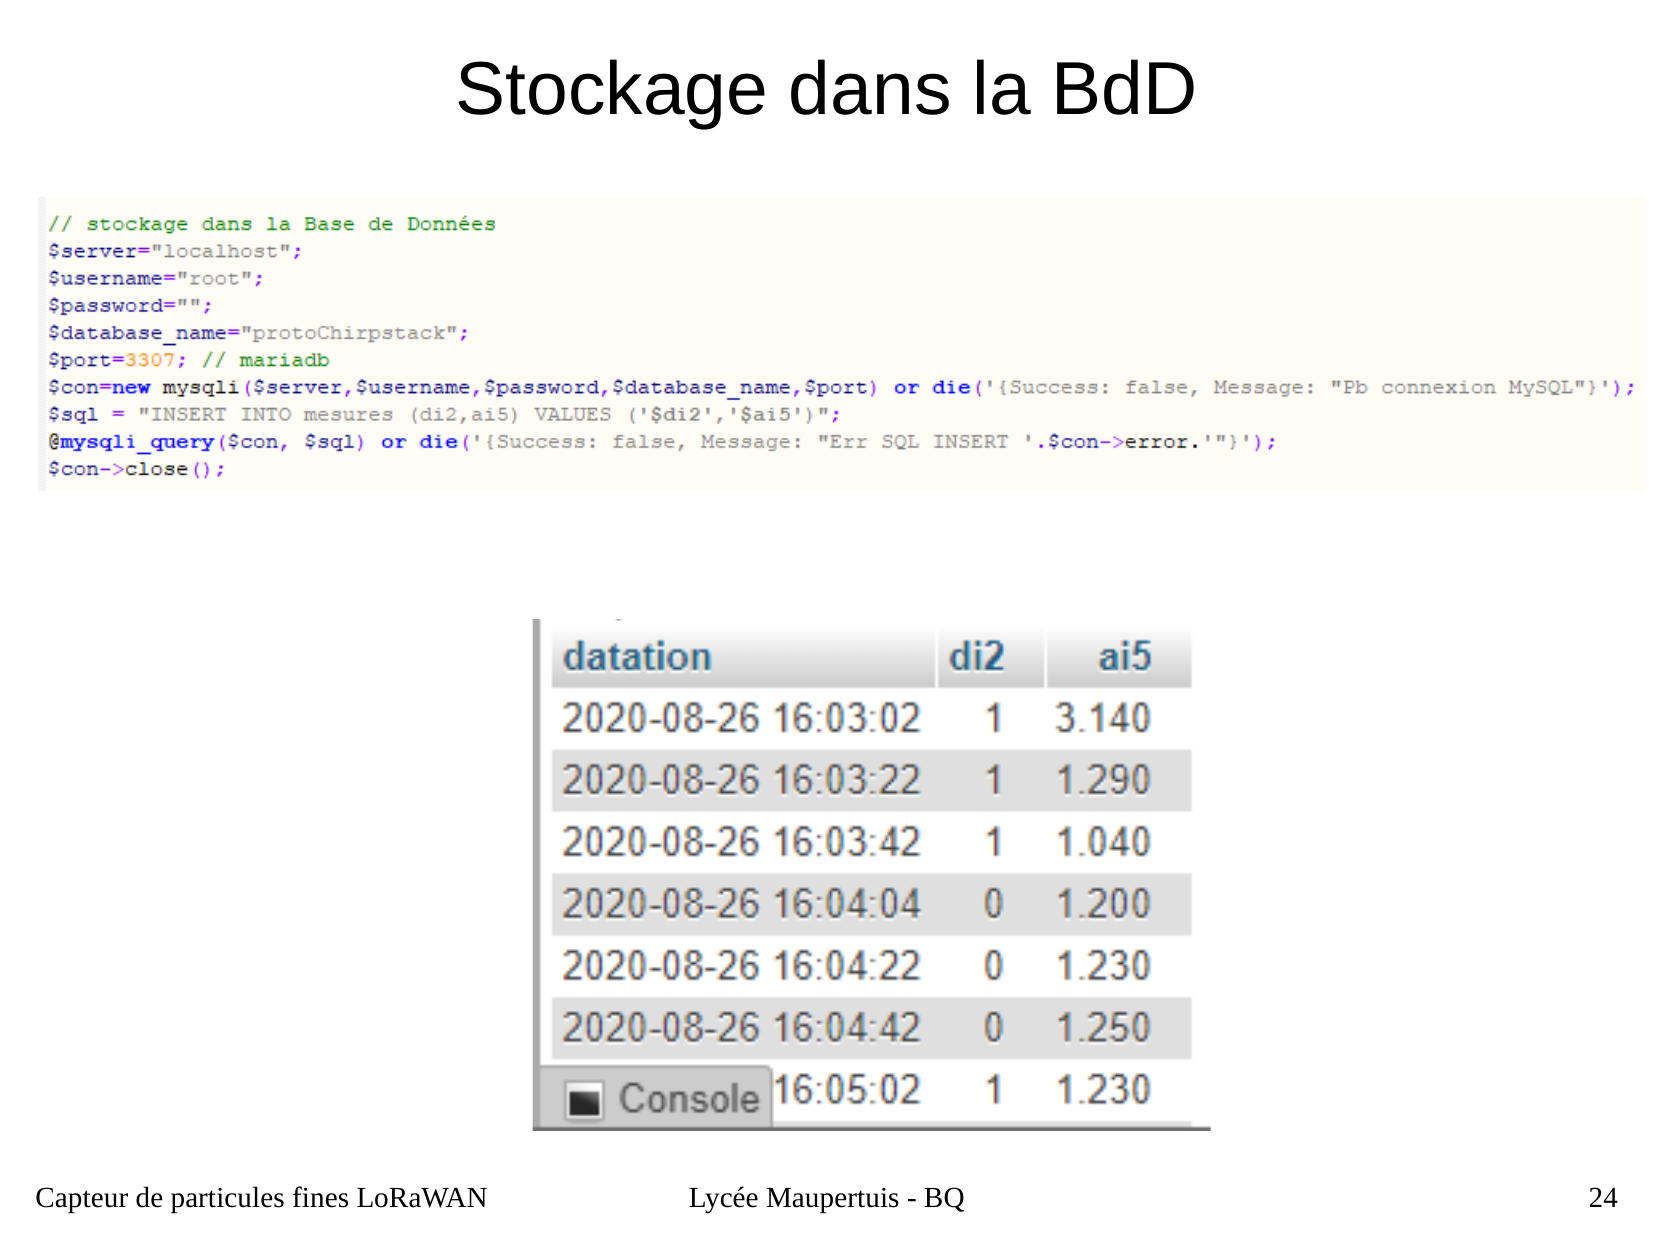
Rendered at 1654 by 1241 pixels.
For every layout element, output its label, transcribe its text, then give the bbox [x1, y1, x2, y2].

title Stockage dans la BdD [35, 35, 1619, 142]
picture [532, 619, 1211, 1131]
picture [38, 197, 1644, 491]
